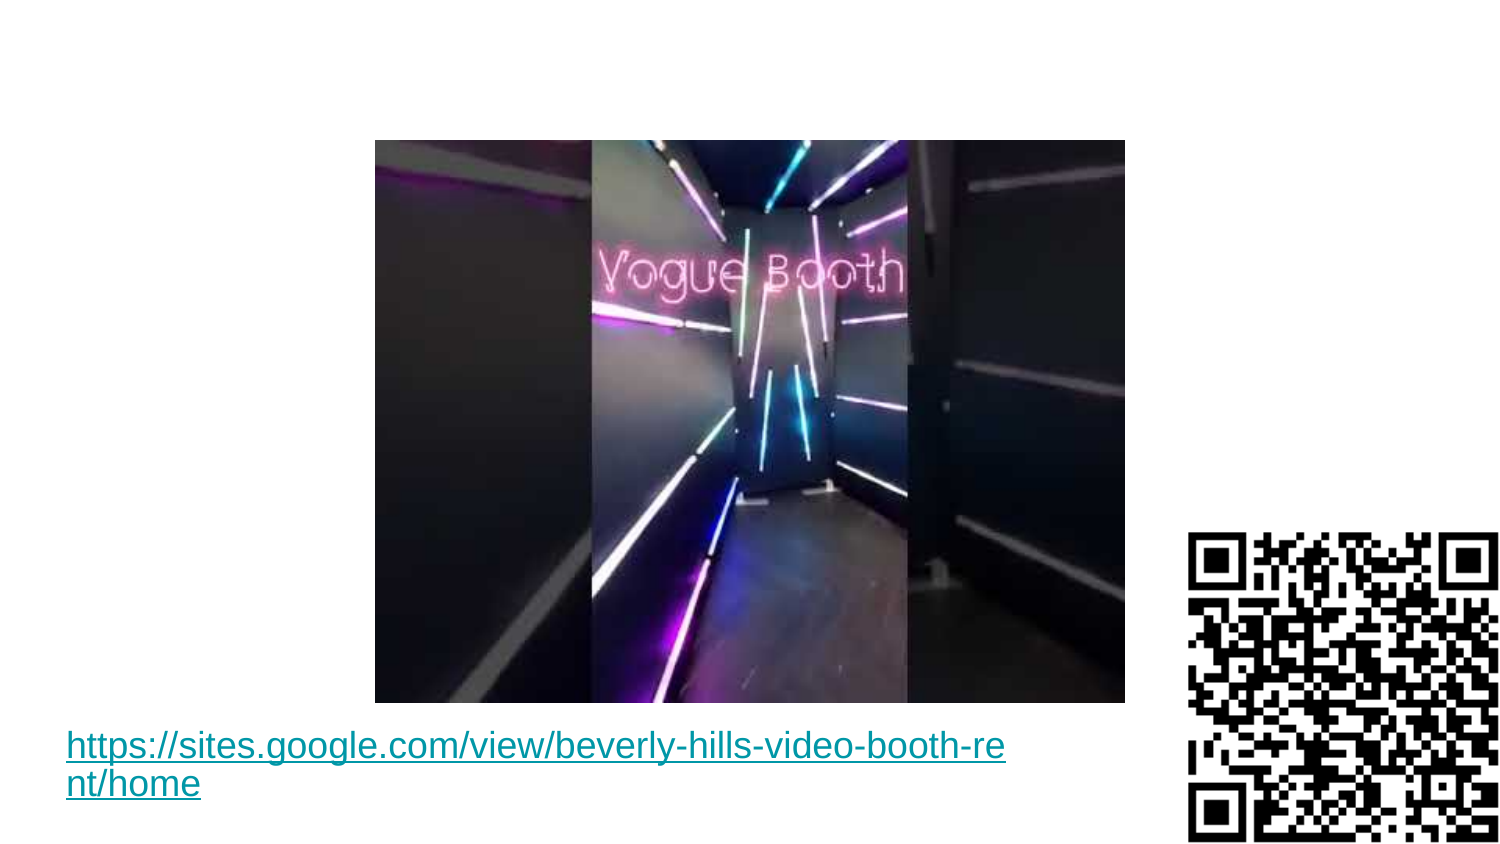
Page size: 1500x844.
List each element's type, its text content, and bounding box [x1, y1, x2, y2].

picture [375, 140, 1125, 704]
list https://sites.google.com/view/beverly-hills-video-booth-rent/home [51, 694, 1036, 794]
picture [1187, 531, 1500, 844]
